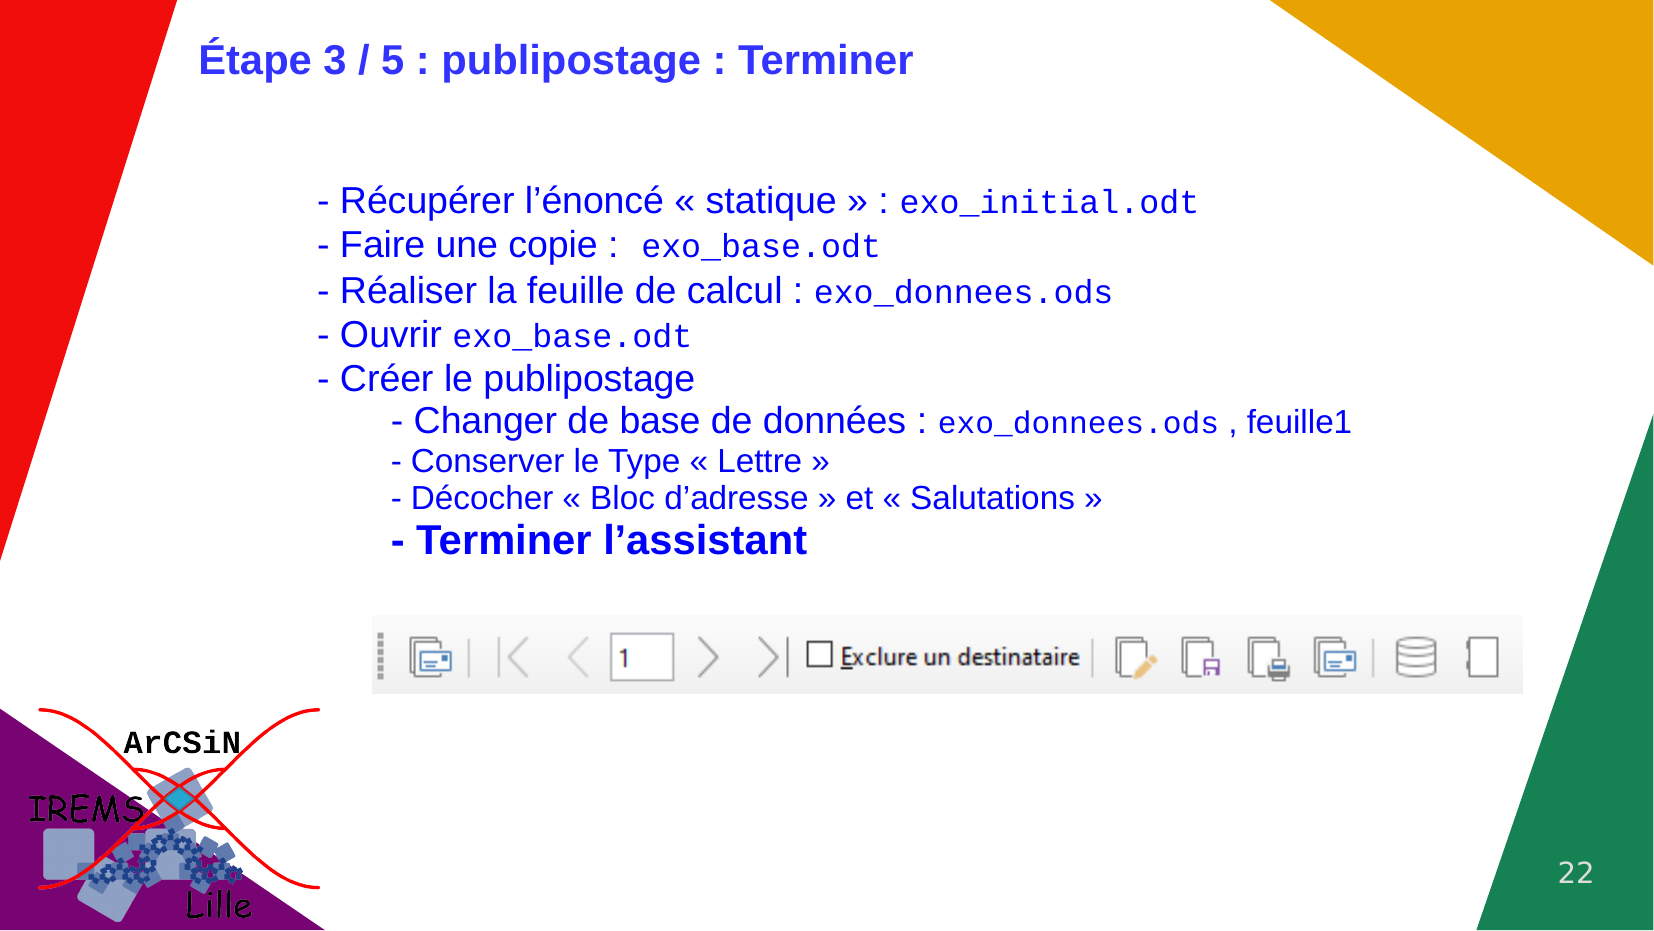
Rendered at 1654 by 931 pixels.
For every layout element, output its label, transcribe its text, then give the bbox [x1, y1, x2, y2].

picture [372, 615, 1523, 694]
text_box Étape 3 / 5 : publipostage : Terminer [183, 29, 1304, 94]
picture [29, 708, 320, 922]
text_box - Récupérer l’énoncé « statique » : exo_initial.odt - Faire une copie : exo_base.odt - Réaliser la feuille de calcul : exo_donnees.ods - Ouvrir exo_base.odt - Créer le publipostage - Changer de base de données : exo_donnees.ods , feuille1 - Conserver le Type « Lettre » - Décocher « Bloc d’adresse » et « Salutations » - Terminer l’assistant [317, 179, 1582, 636]
